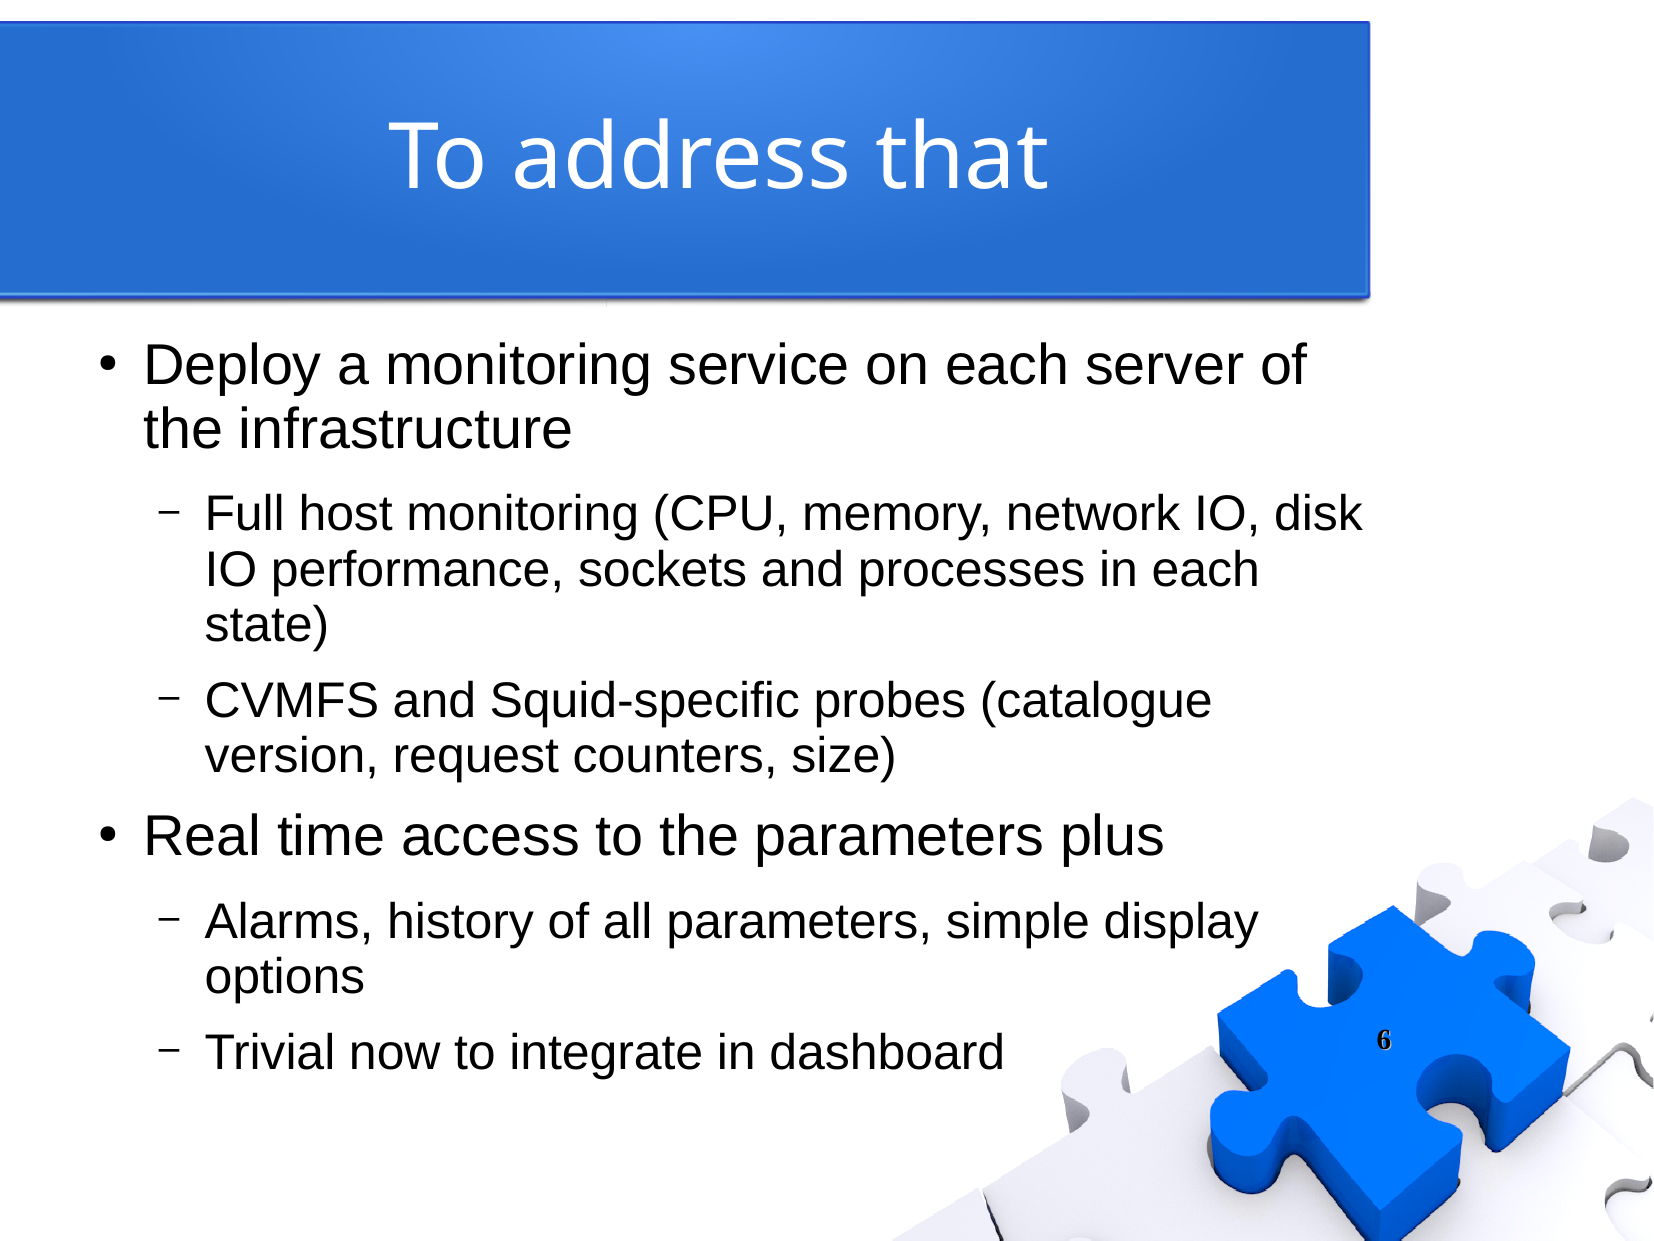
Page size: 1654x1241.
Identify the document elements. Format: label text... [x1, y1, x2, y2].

picture [0, 21, 1375, 307]
list Deploy a monitoring service on each server of the infrastructure Full host monitoring (CPU, memory, network IO, disk IO performance, sockets and processes in each state) CVMFS and Squid-specific probes (catalogue version, request counters, size) Real time access to the parameters plus Alarms, history of all parameters, simple display options Trivial now to integrate in dashboard [82, 332, 1396, 1081]
picture [872, 655, 1654, 1241]
title To address that [82, 49, 1356, 257]
